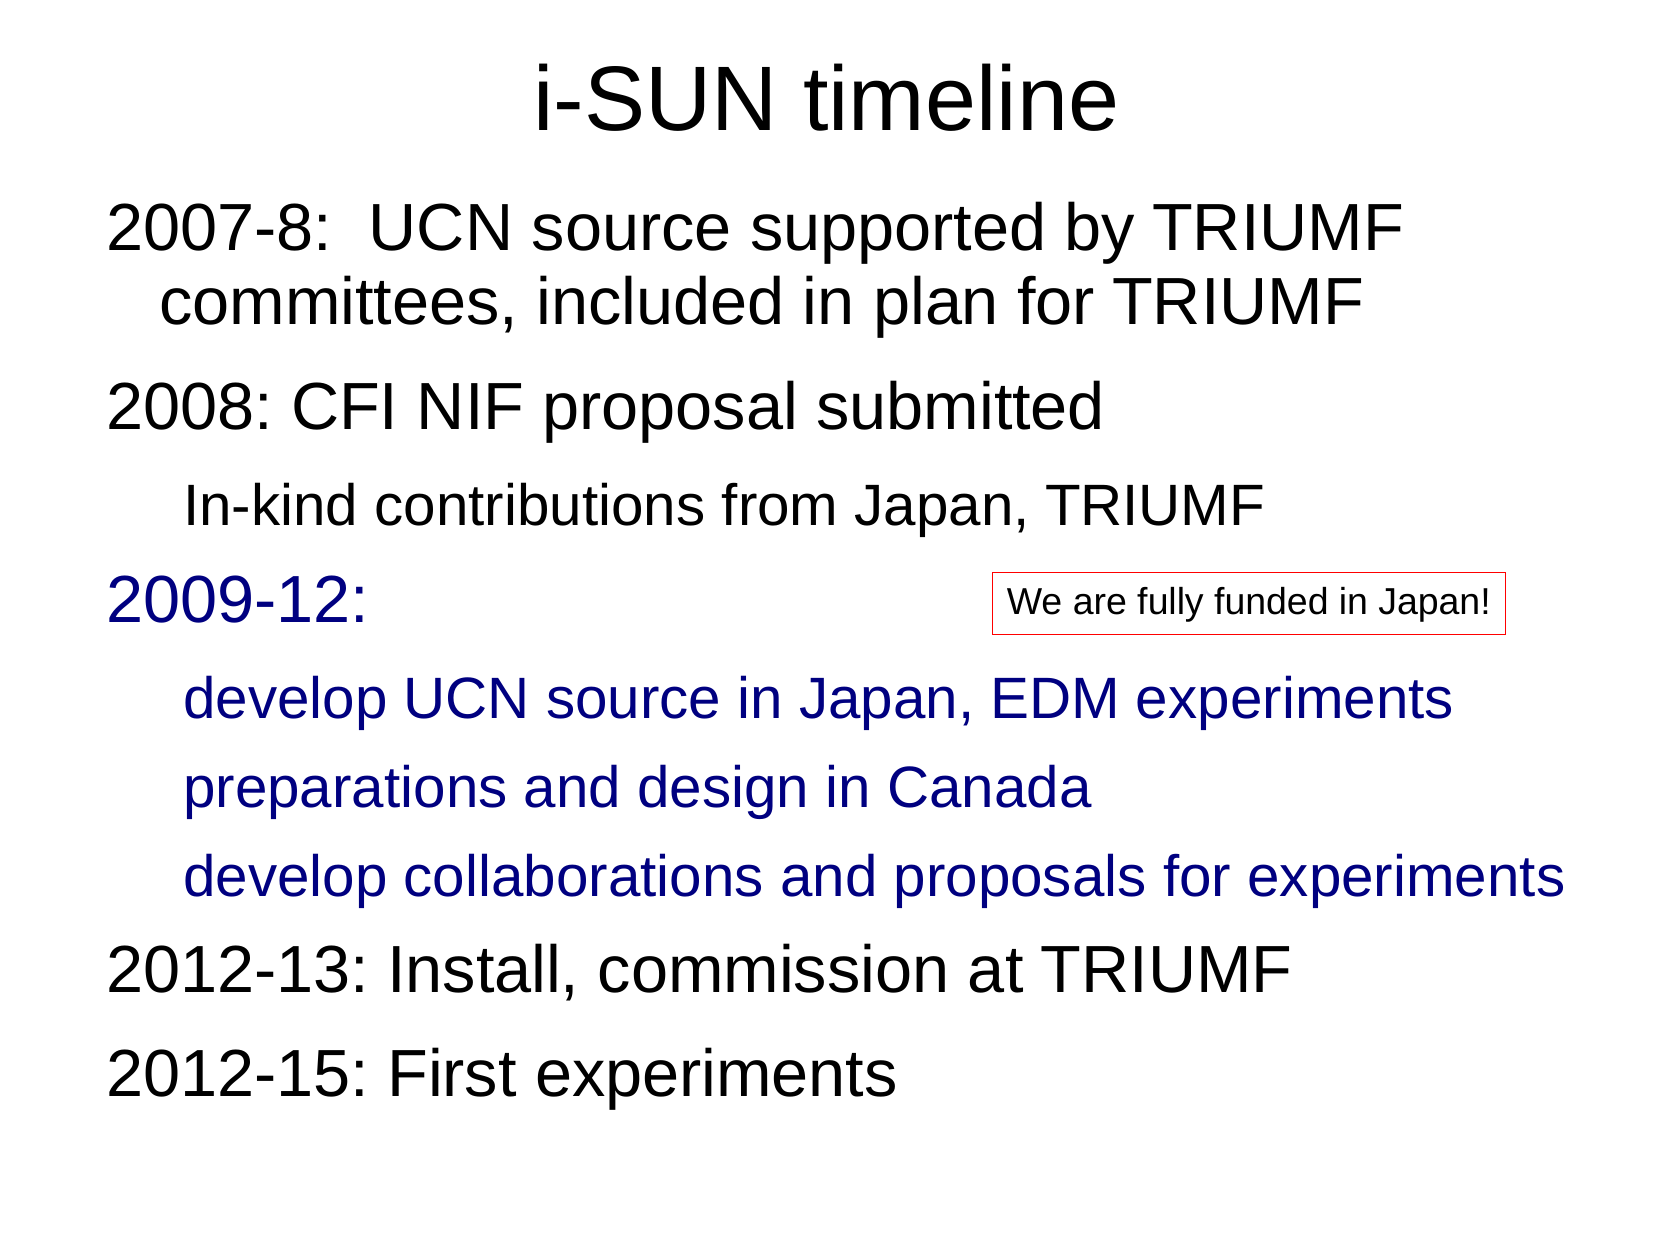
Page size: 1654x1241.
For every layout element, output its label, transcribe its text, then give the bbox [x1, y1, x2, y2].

list 2007-8: UCN source supported by TRIUMF committees, included in plan for TRIUMF 2008: CFI NIF proposal submitted In-kind contributions from Japan, TRIUMF 2009-12: develop UCN source in Japan, EDM experiments preparations and design in Canada develop collaborations and proposals for experiments 2012-13: Install, commission at TRIUMF 2012-15: First experiments [88, 189, 1654, 1191]
text_box We are fully funded in Japan! [992, 572, 1506, 635]
title i-SUN timeline [82, 41, 1571, 156]
